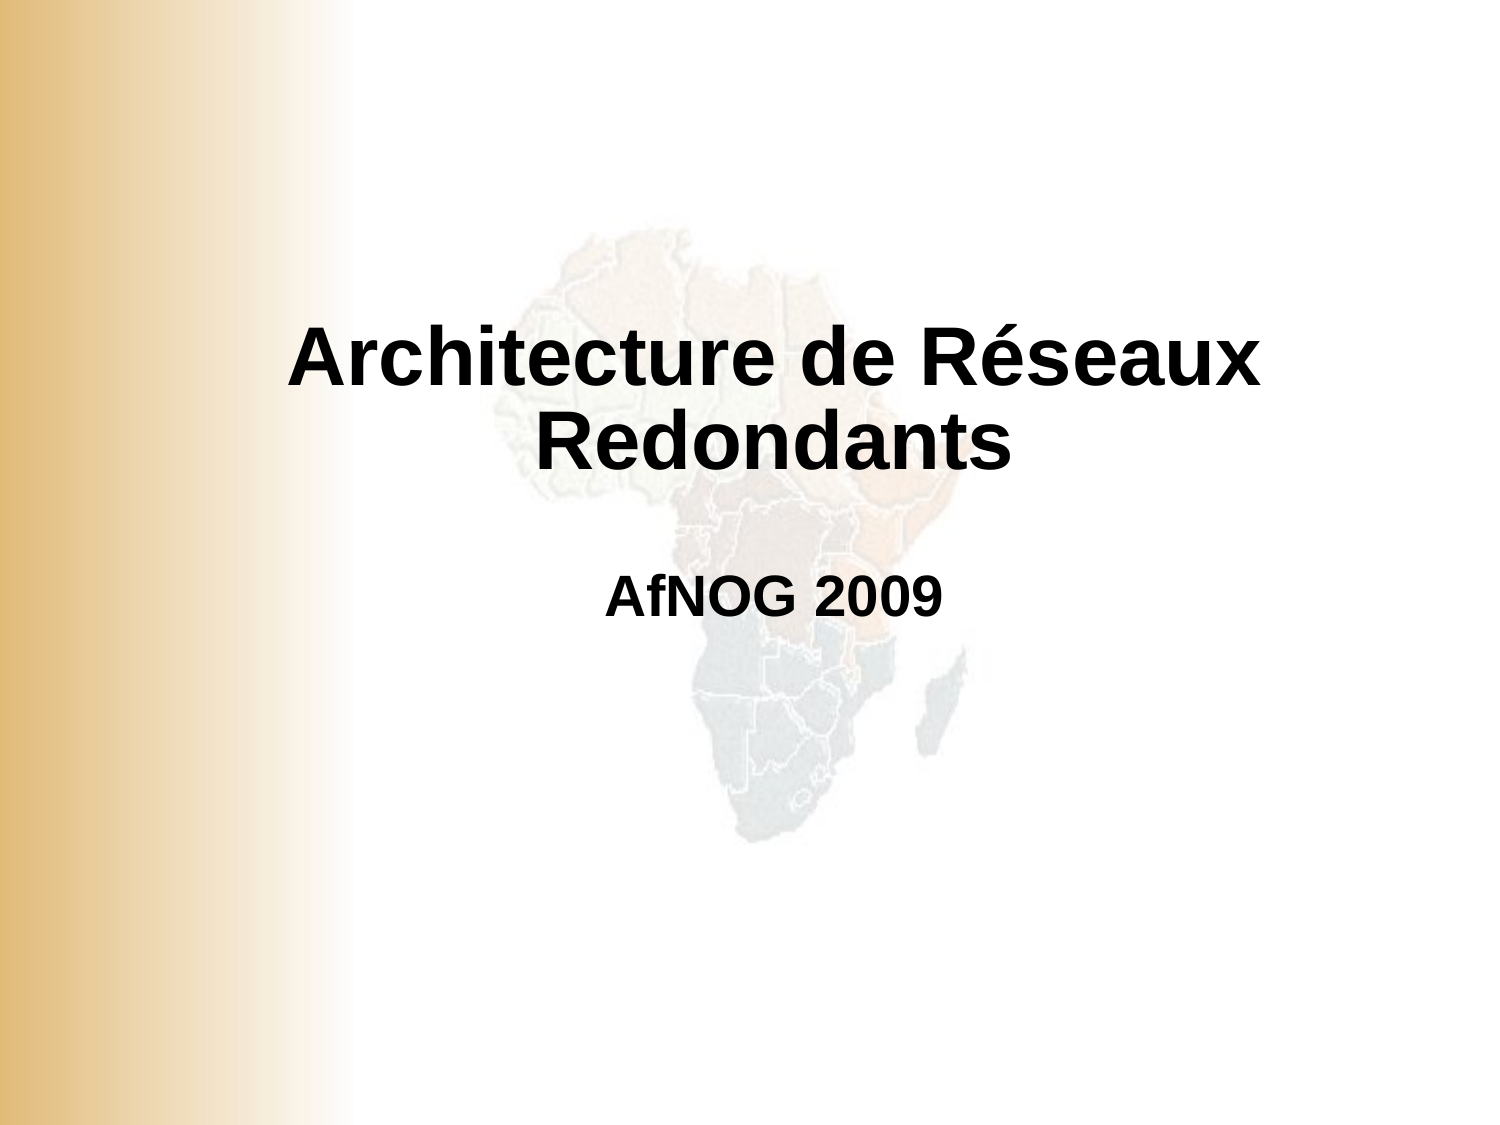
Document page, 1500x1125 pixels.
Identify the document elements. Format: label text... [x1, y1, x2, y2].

picture [0, 0, 1500, 1125]
subtitle [59, 767, 1428, 911]
title Architecture de Réseaux Redondants AfNOG 2009 [134, 300, 1415, 647]
